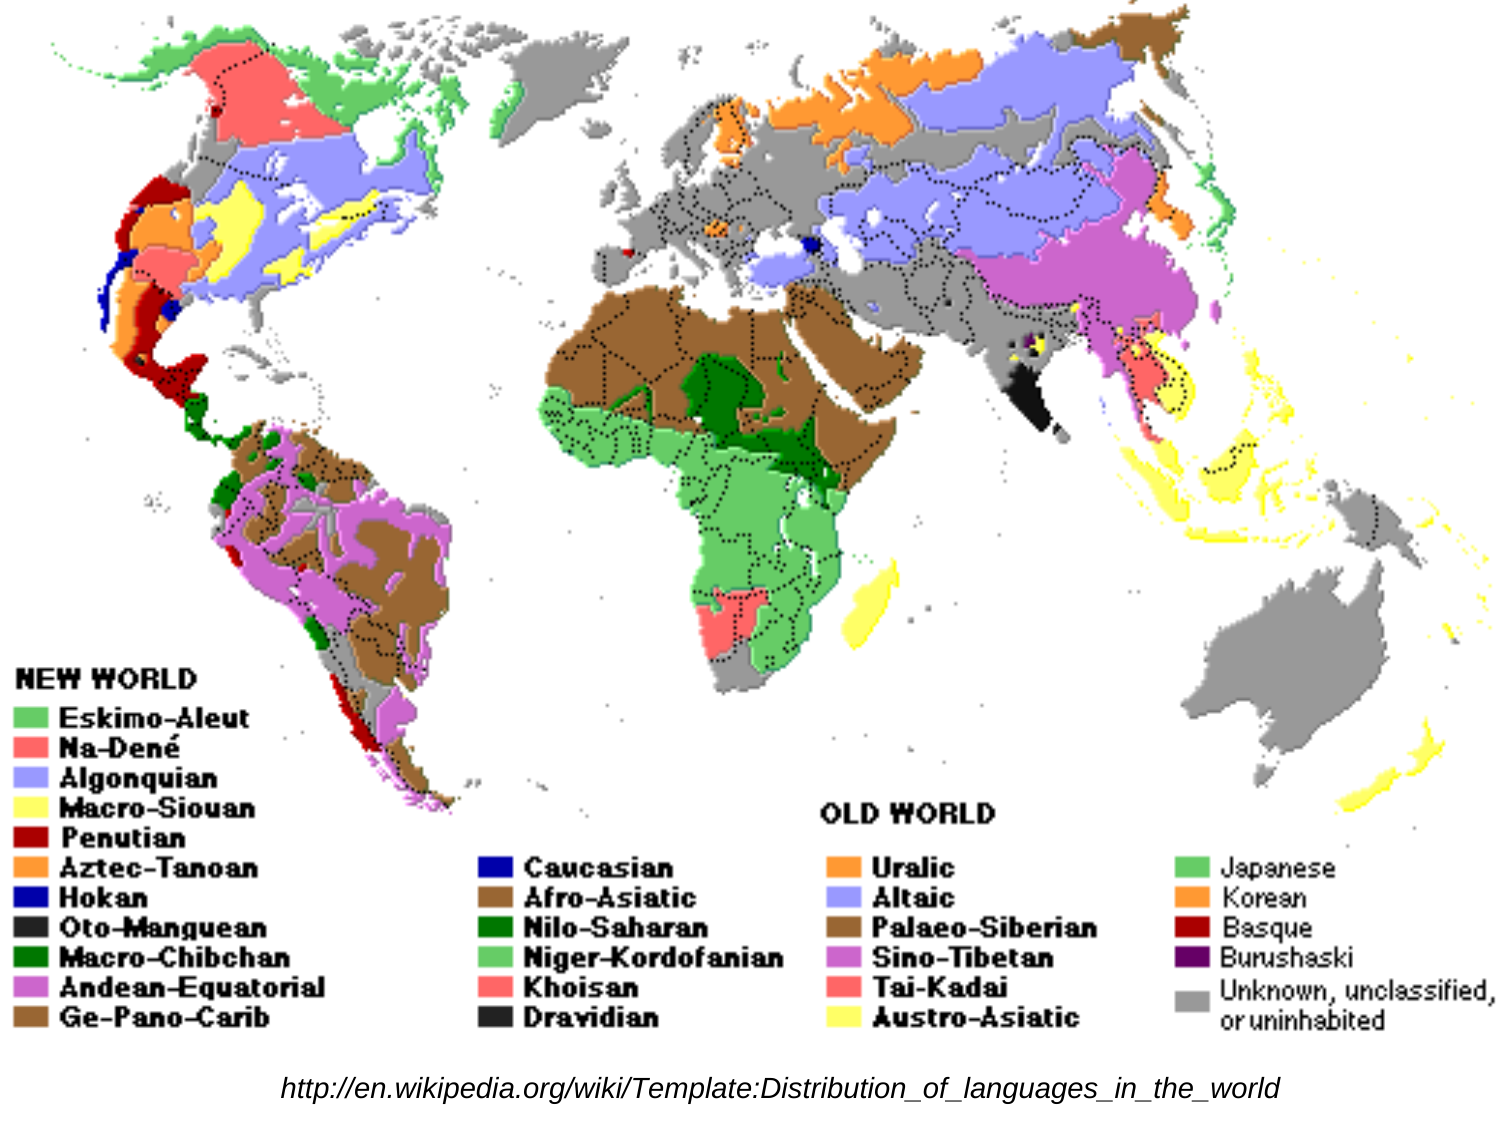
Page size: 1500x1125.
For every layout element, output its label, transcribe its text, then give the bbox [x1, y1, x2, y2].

picture [0, 0, 1500, 1052]
text_box http://en.wikipedia.org/wiki/Template:Distribution_of_languages_in_the_world [127, 1062, 1436, 1123]
